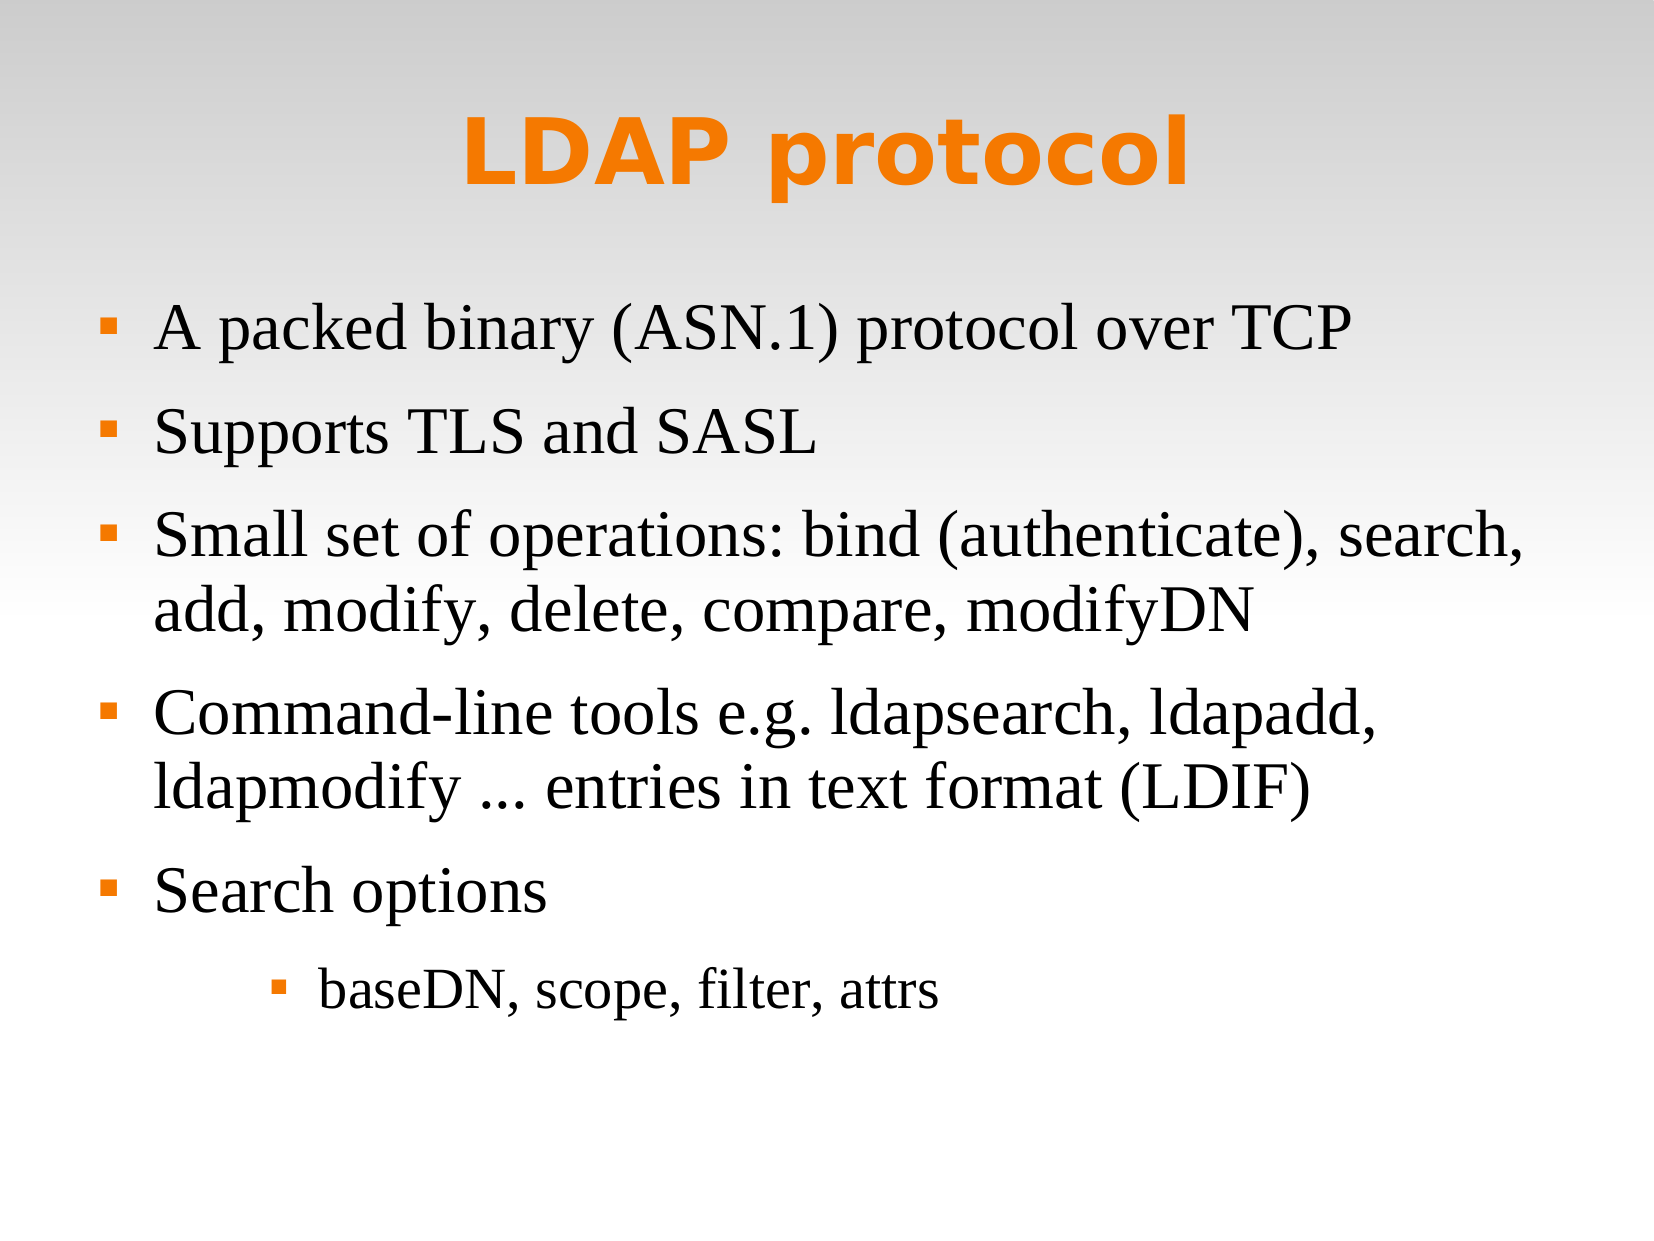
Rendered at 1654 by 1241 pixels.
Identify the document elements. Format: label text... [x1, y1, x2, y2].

title LDAP protocol [82, 56, 1571, 250]
list A packed binary (ASN.1) protocol over TCP Supports TLS and SASL Small set of operations: bind (authenticate), search, add, modify, delete, compare, modifyDN Command-line tools e.g. ldapsearch, ldapadd, ldapmodify ... entries in text format (LDIF) Search options baseDN, scope, filter, attrs [82, 290, 1571, 1094]
